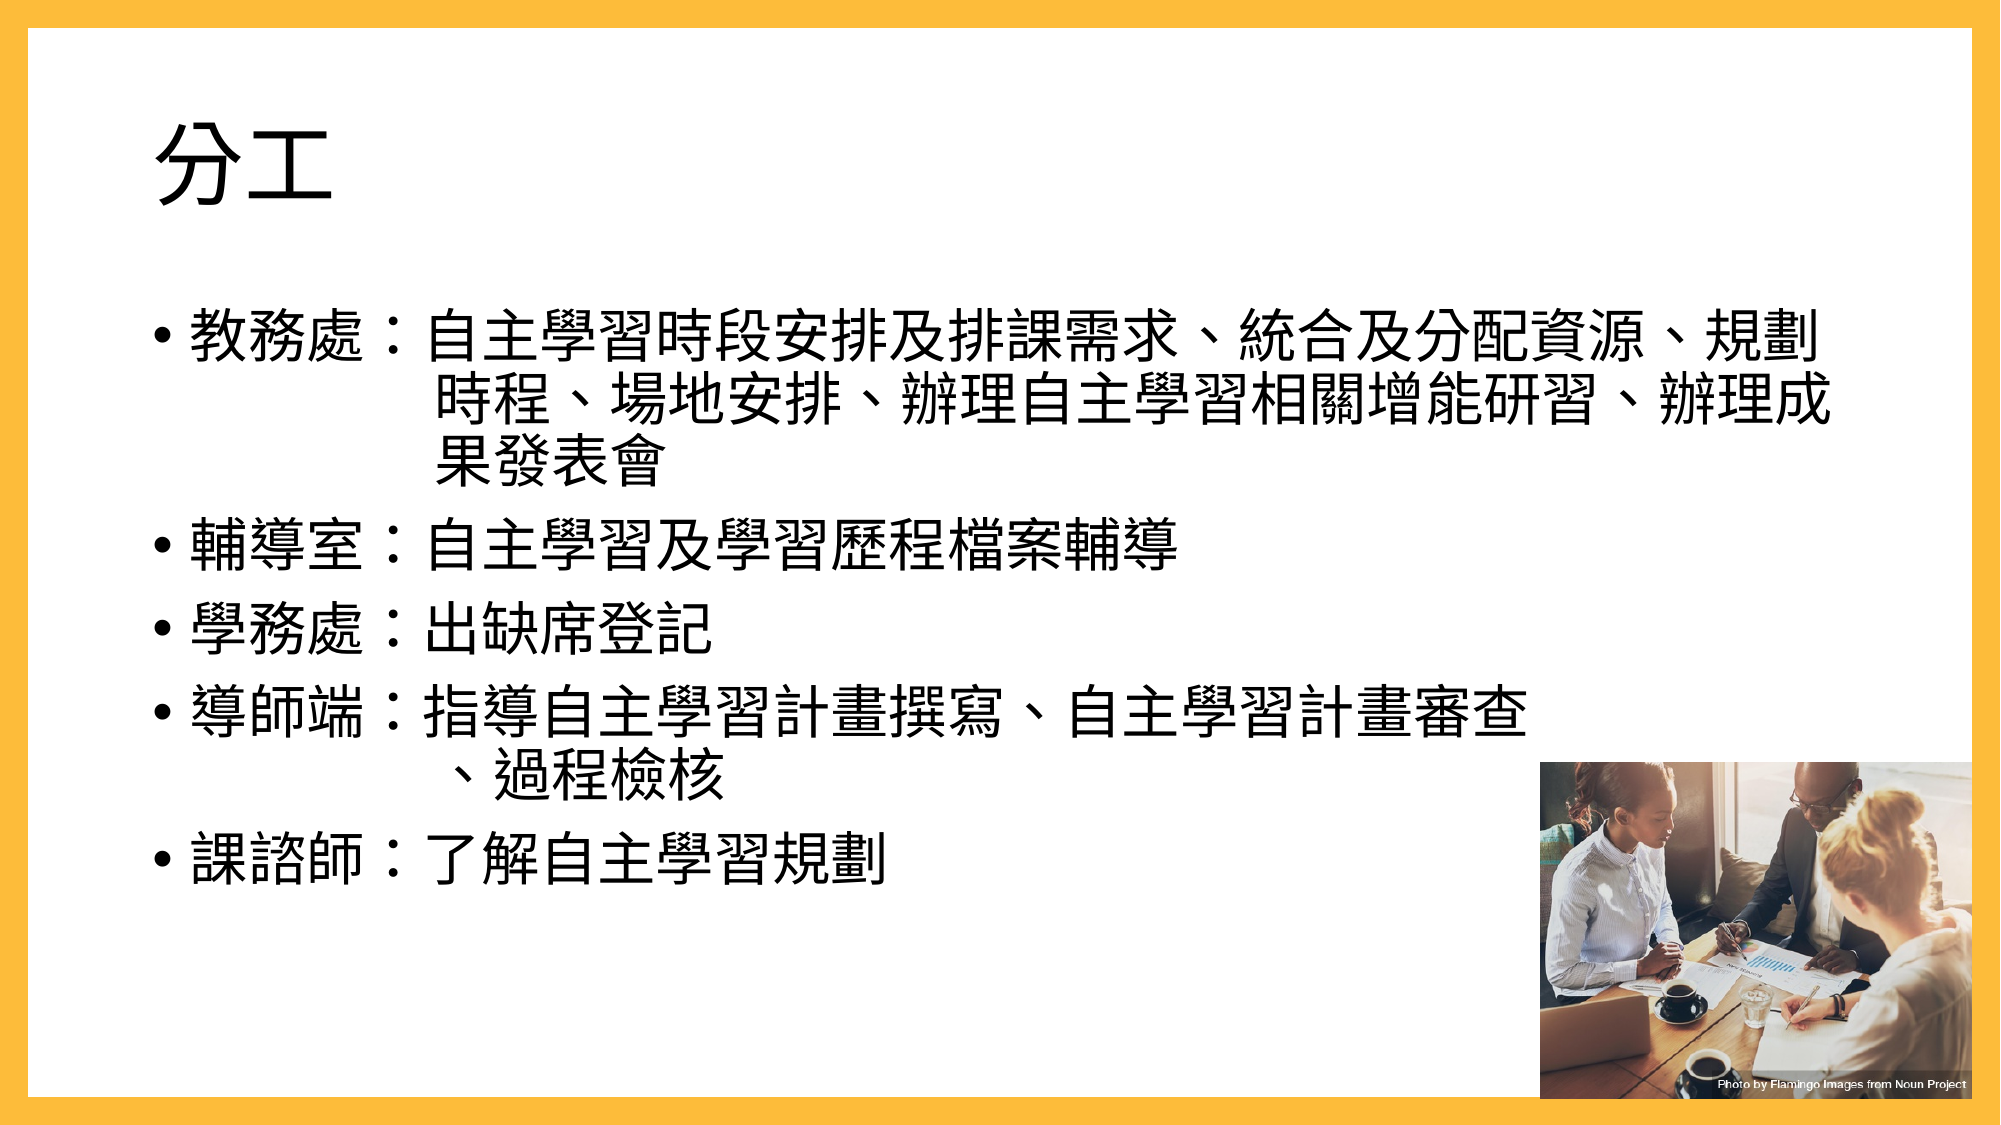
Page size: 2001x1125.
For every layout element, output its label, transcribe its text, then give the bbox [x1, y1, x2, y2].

title 分工 [137, 59, 1863, 278]
list 教務處：自主學習時段安排及排課需求、統合及分配資源、規劃 時程、場地安排、辦理自主學習相關增能研習、辦理成 果發表會 輔導室：自主學習及學習歷程檔案輔導 學務處：出缺席登記 導師端：指導自主學習計畫撰寫、自主學習計畫審查 、過程檢核 課諮師：了解自主學習規劃 [137, 299, 1863, 1014]
picture [1540, 762, 1972, 1099]
